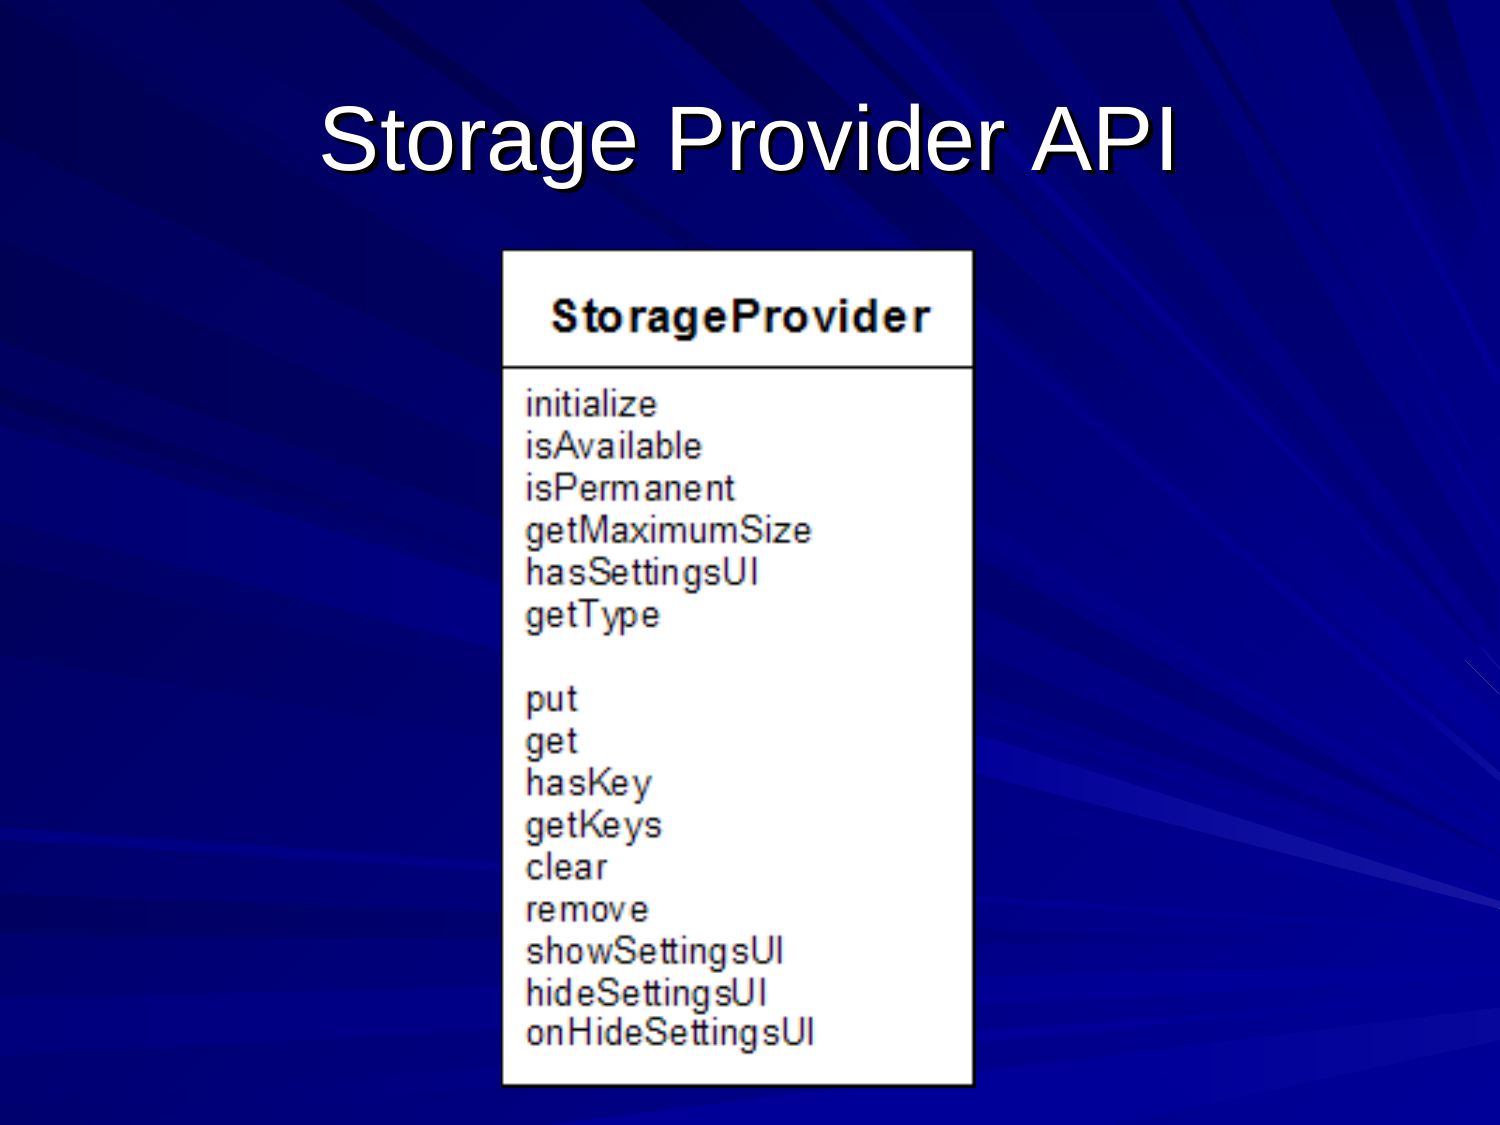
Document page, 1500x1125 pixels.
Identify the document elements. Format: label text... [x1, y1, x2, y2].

picture [501, 249, 976, 1088]
title Storage Provider API [75, 45, 1425, 232]
